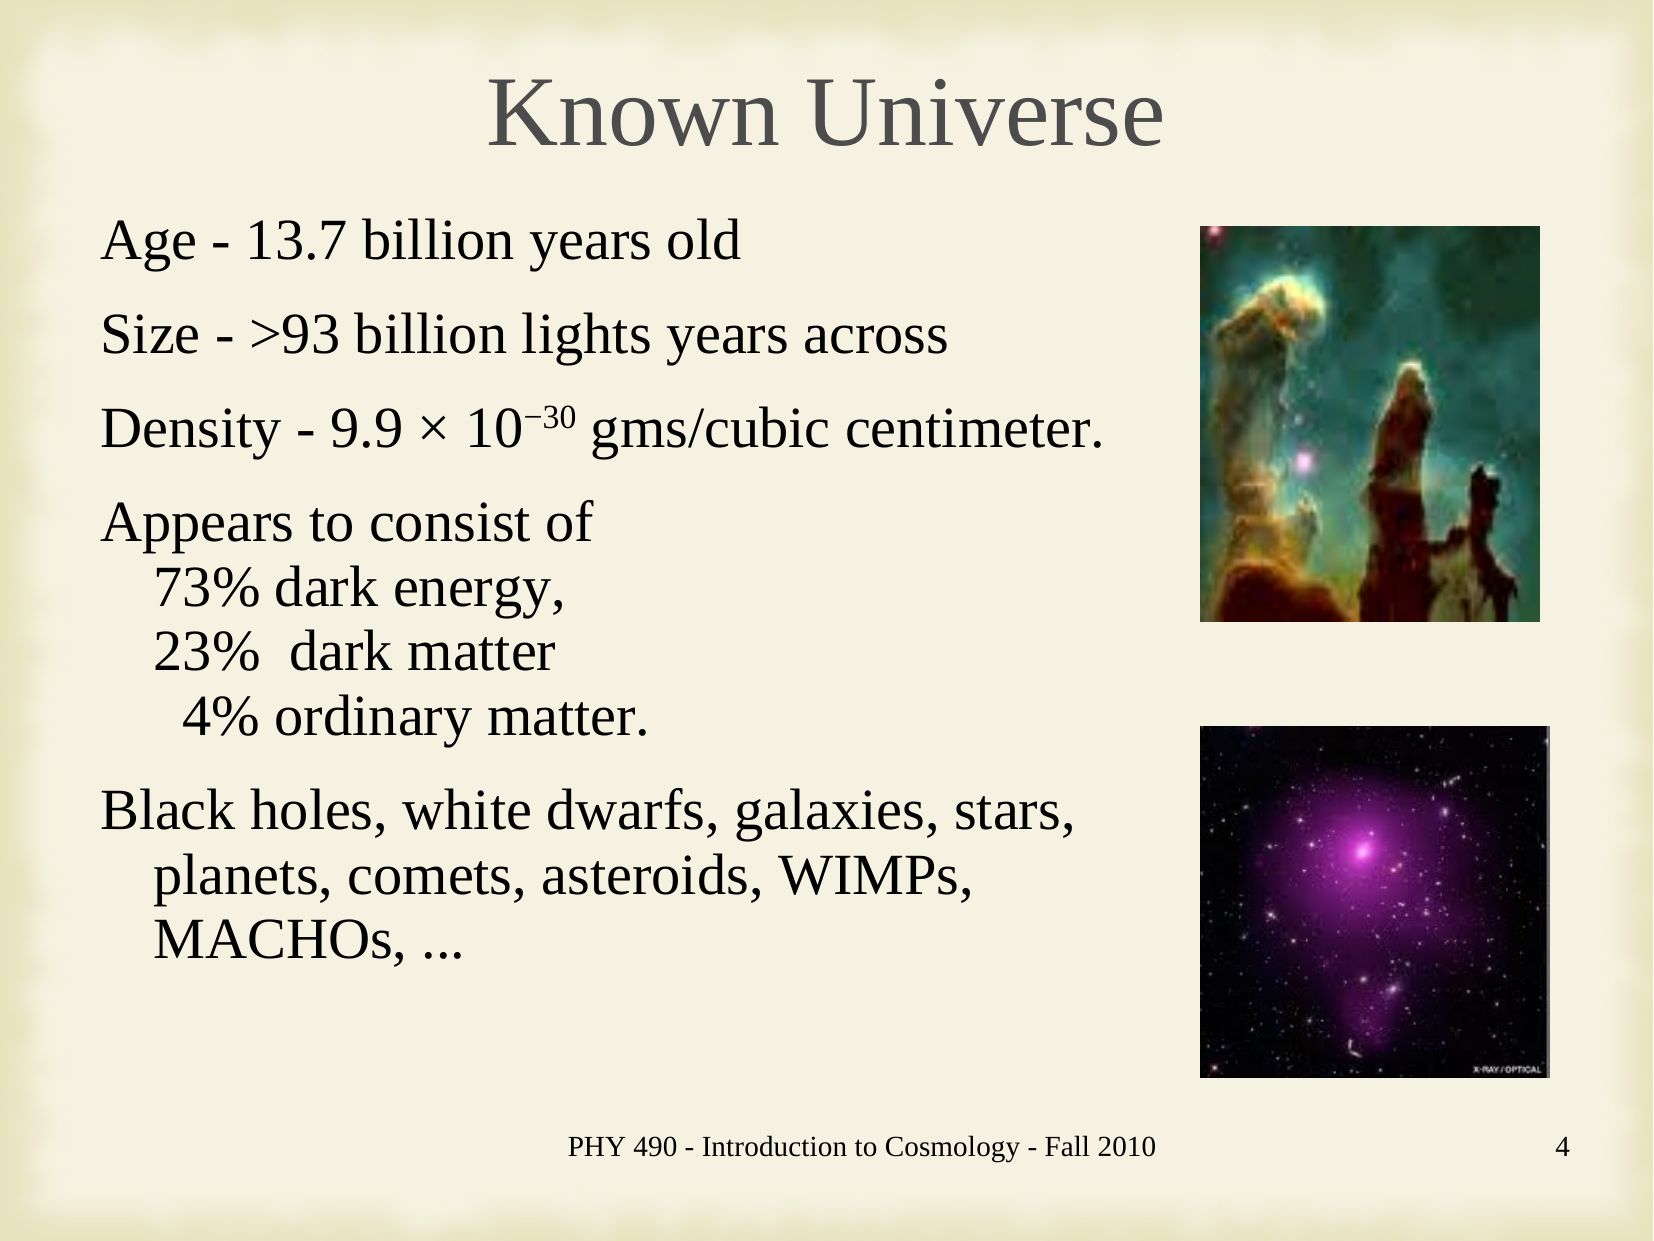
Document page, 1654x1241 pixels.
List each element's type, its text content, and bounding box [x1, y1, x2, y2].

picture [0, 0, 1653, 1241]
title Known Universe [82, 8, 1571, 216]
list Age - 13.7 billion years old Size - >93 billion lights years across Density - 9.9 × 10−30 gms/cubic centimeter. Appears to consist of 73% dark energy, 23% dark matter 4% ordinary matter. Black holes, white dwarfs, galaxies, stars, planets, comets, asteroids, WIMPs, MACHOs, ... [82, 207, 1163, 1012]
